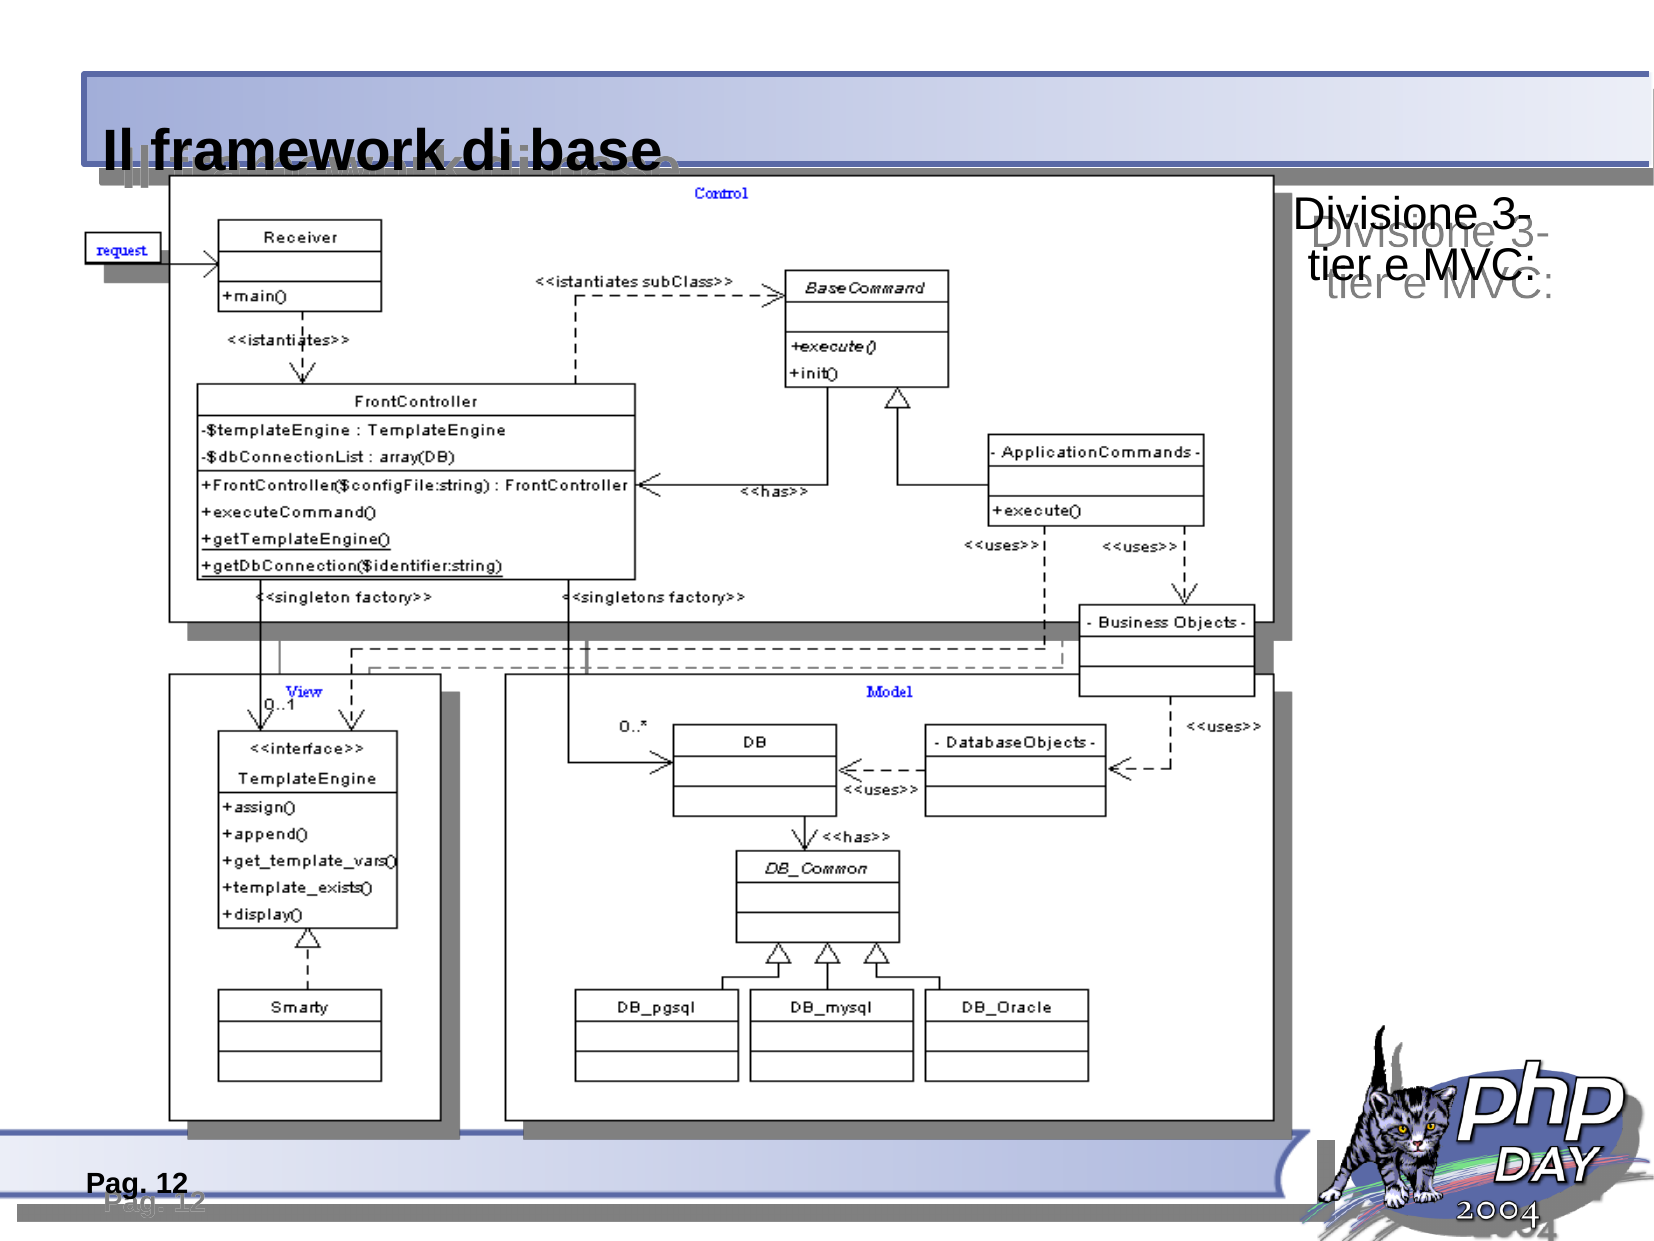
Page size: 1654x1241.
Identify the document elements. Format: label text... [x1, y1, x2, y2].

picture [0, 150, 1652, 1233]
text_box Divisione 3-tier e MVC: [1300, 187, 1624, 447]
picture [110, 1195, 117, 1201]
picture [126, 1180, 133, 1190]
text_box Il framework di base [102, 85, 1394, 155]
